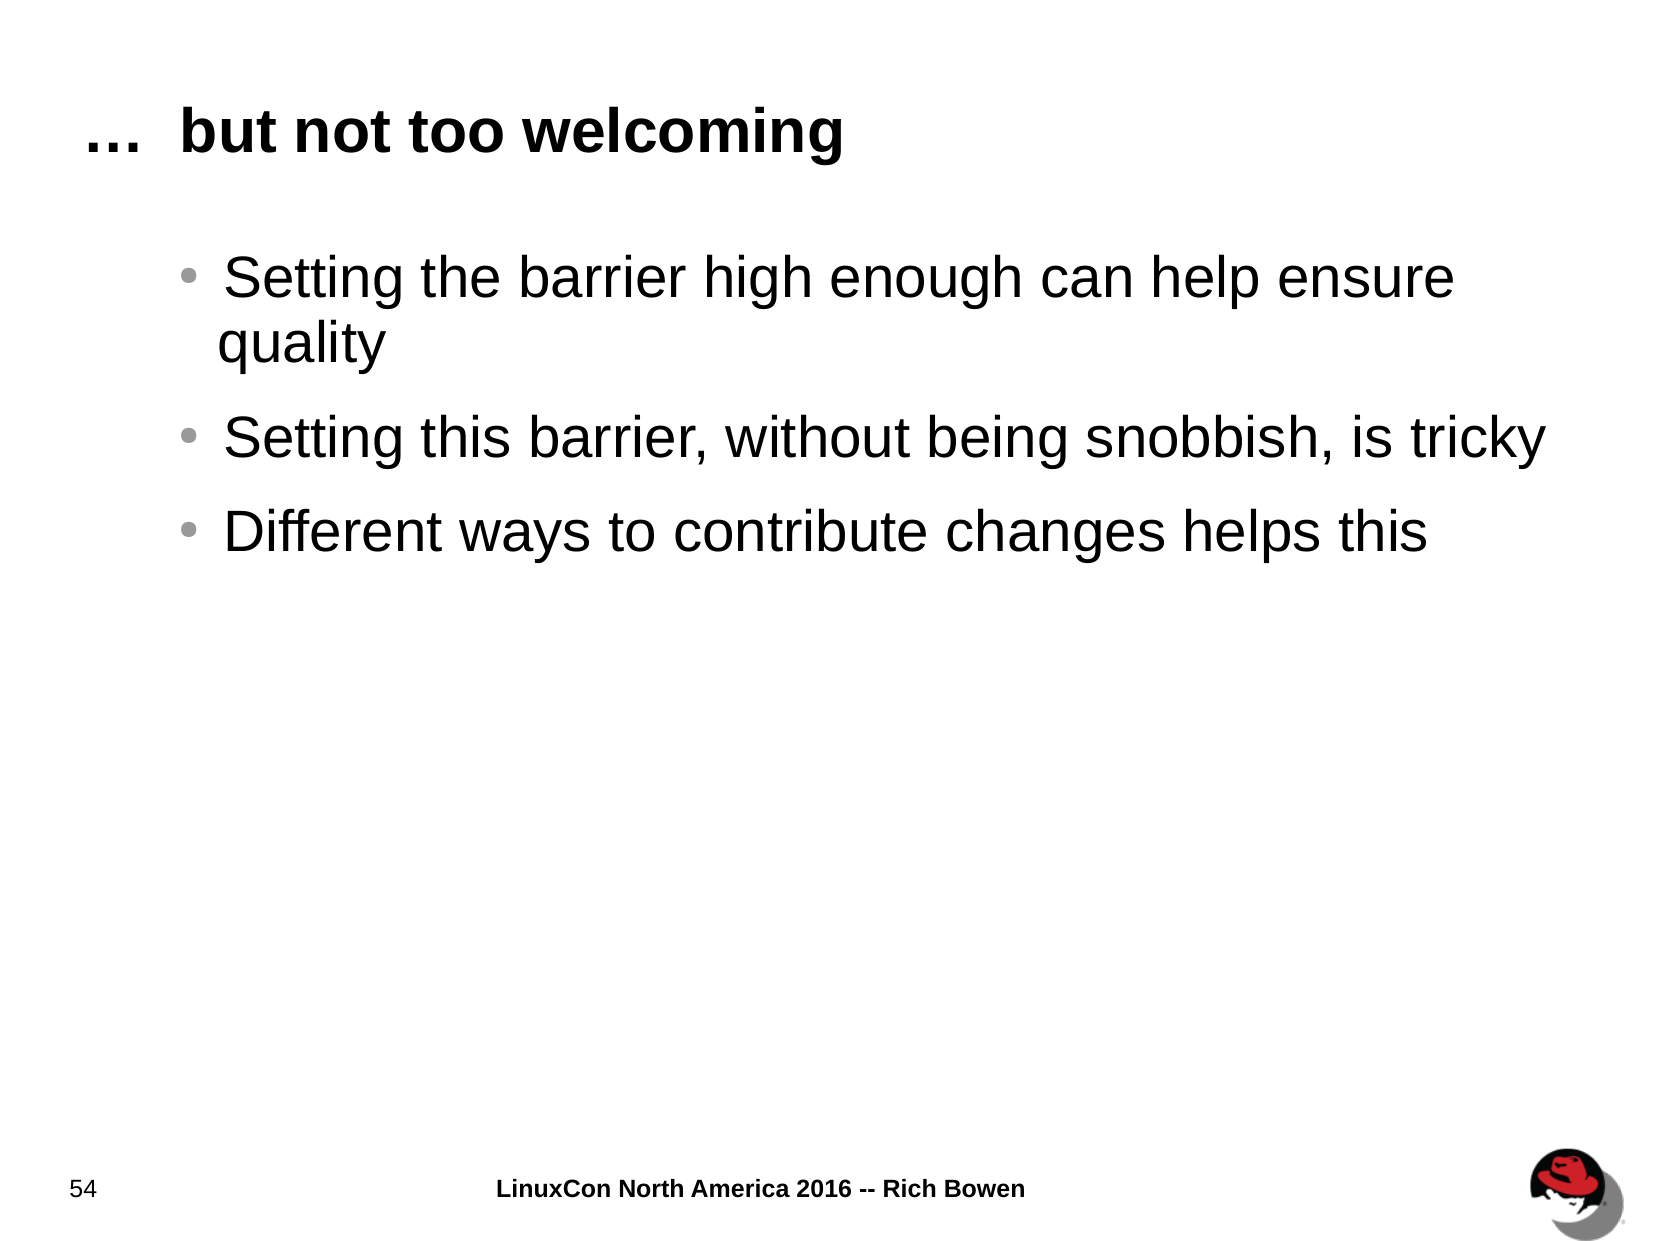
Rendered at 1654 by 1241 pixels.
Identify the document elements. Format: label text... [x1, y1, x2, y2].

picture [1529, 1146, 1613, 1224]
title … but not too welcoming [82, 37, 1571, 226]
list Setting the barrier high enough can help ensure quality Setting this barrier, without being snobbish, is tricky Different ways to contribute changes helps this [86, 244, 1576, 1039]
